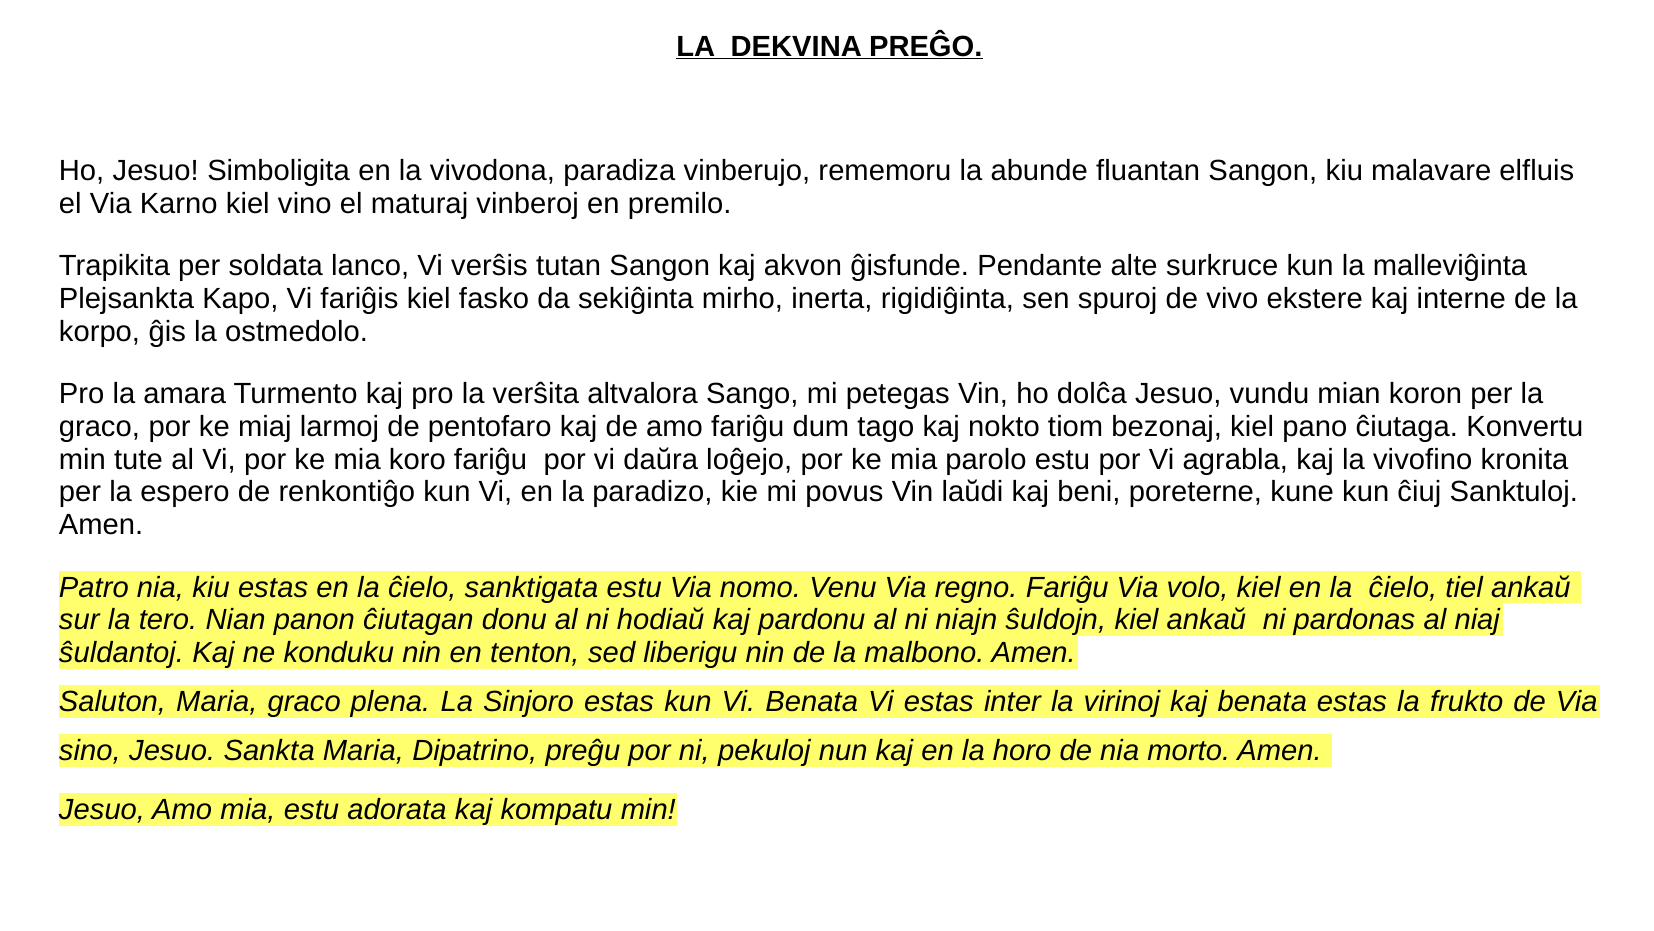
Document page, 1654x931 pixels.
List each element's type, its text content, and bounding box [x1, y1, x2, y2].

list LA DEKVINA PREĜO. Ho, Jesuo! Simboligita en la vivodona, paradiza vinberujo, rememoru la abunde fluantan Sangon, kiu malavare elfluis el Via Karno kiel vino el maturaj vinberoj en premilo. Trapikita per soldata lanco, Vi verŝis tutan Sangon kaj akvon ĝisfunde. Pendante alte surkruce kun la malleviĝinta Plejsankta Kapo, Vi fariĝis kiel fasko da sekiĝinta mirho, inerta, rigidiĝinta, sen spuroj de vivo ekstere kaj interne de la korpo, ĝis la ostmedolo. Pro la amara Turmento kaj pro la verŝita altvalora Sango, mi petegas Vin, ho dolĉa Jesuo, vundu mian koron per la graco, por ke miaj larmoj de pentofaro kaj de amo fariĝu dum tago kaj nokto tiom bezonaj, kiel pano ĉiutaga. Konvertu min tute al Vi, por ke mia koro fariĝu por vi daŭra loĝejo, por ke mia parolo estu por Vi agrabla, kaj la vivofino kronita per la espero de renkontiĝo kun Vi, en la paradizo, kie mi povus Vin laŭdi kaj beni, poreterne, kune kun ĉiuj Sanktuloj. Amen. Patro nia, kiu estas en la ĉielo, sanktigata estu Via nomo. Venu Via regno. Fariĝu Via volo, kiel en la ĉielo, tiel ankaŭ sur la tero. Nian panon ĉiutagan donu al ni hodiaŭ kaj pardonu al ni niajn ŝuldojn, kiel ankaŭ ni pardonas al niaj ŝuldantoj. Kaj ne konduku nin en tenton, sed liberigu nin de la malbono. Amen. Saluton, Maria, graco plena. La Sinjoro estas kun Vi. Benata Vi estas inter la virinoj kaj benata estas la frukto de Via sino, Jesuo. Sankta Maria, Dipatrino, preĝu por ni, pekuloj nun kaj en la horo de nia morto. Amen. Jesuo, Amo mia, estu adorata kaj kompatu min! [59, 29, 1601, 931]
